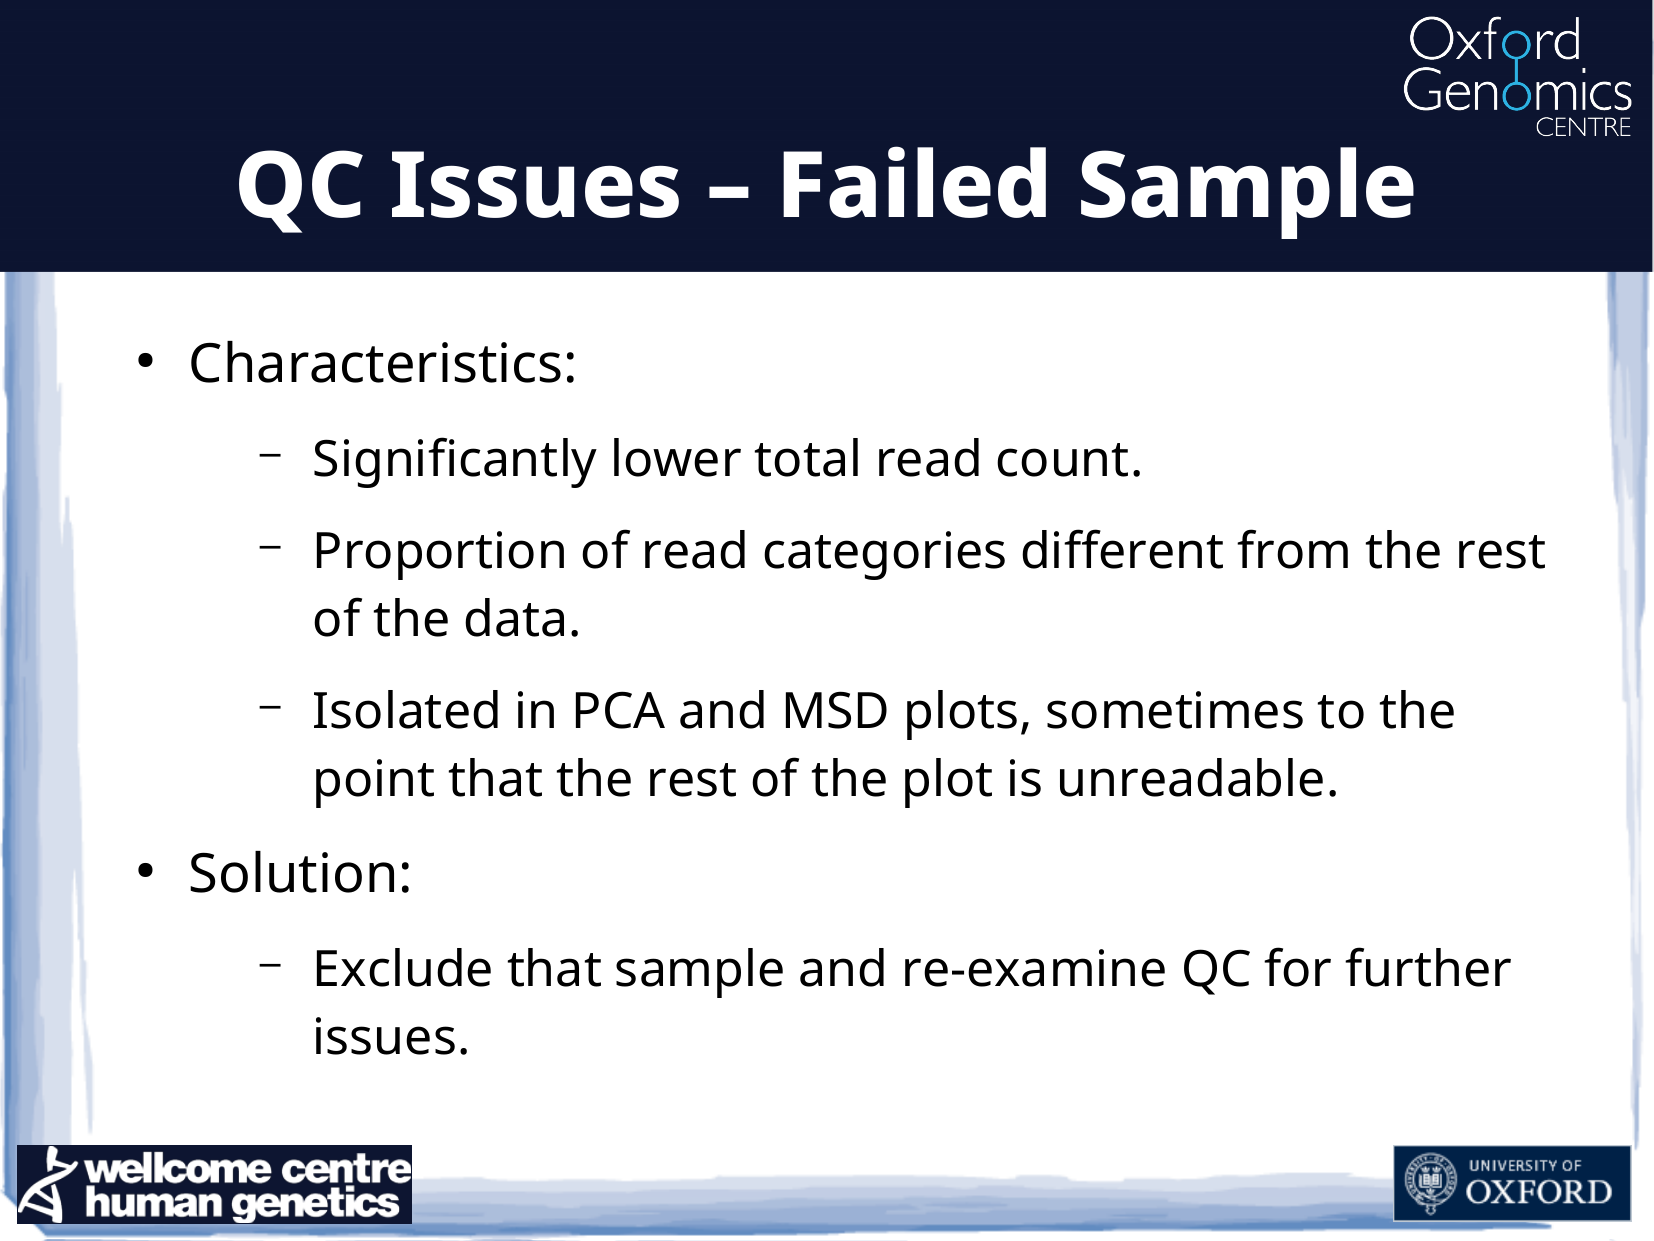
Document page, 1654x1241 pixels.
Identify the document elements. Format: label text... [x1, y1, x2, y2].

list Characteristics: Significantly lower total read count. Proportion of read categories different from the rest of the data. Isolated in PCA and MSD plots, sometimes to the point that the rest of the plot is unreadable. Solution: Exclude that sample and re-examine QC for further issues. [118, 324, 1571, 1045]
title QC Issues – Failed Sample [82, 78, 1571, 287]
picture [0, 0, 1654, 1241]
